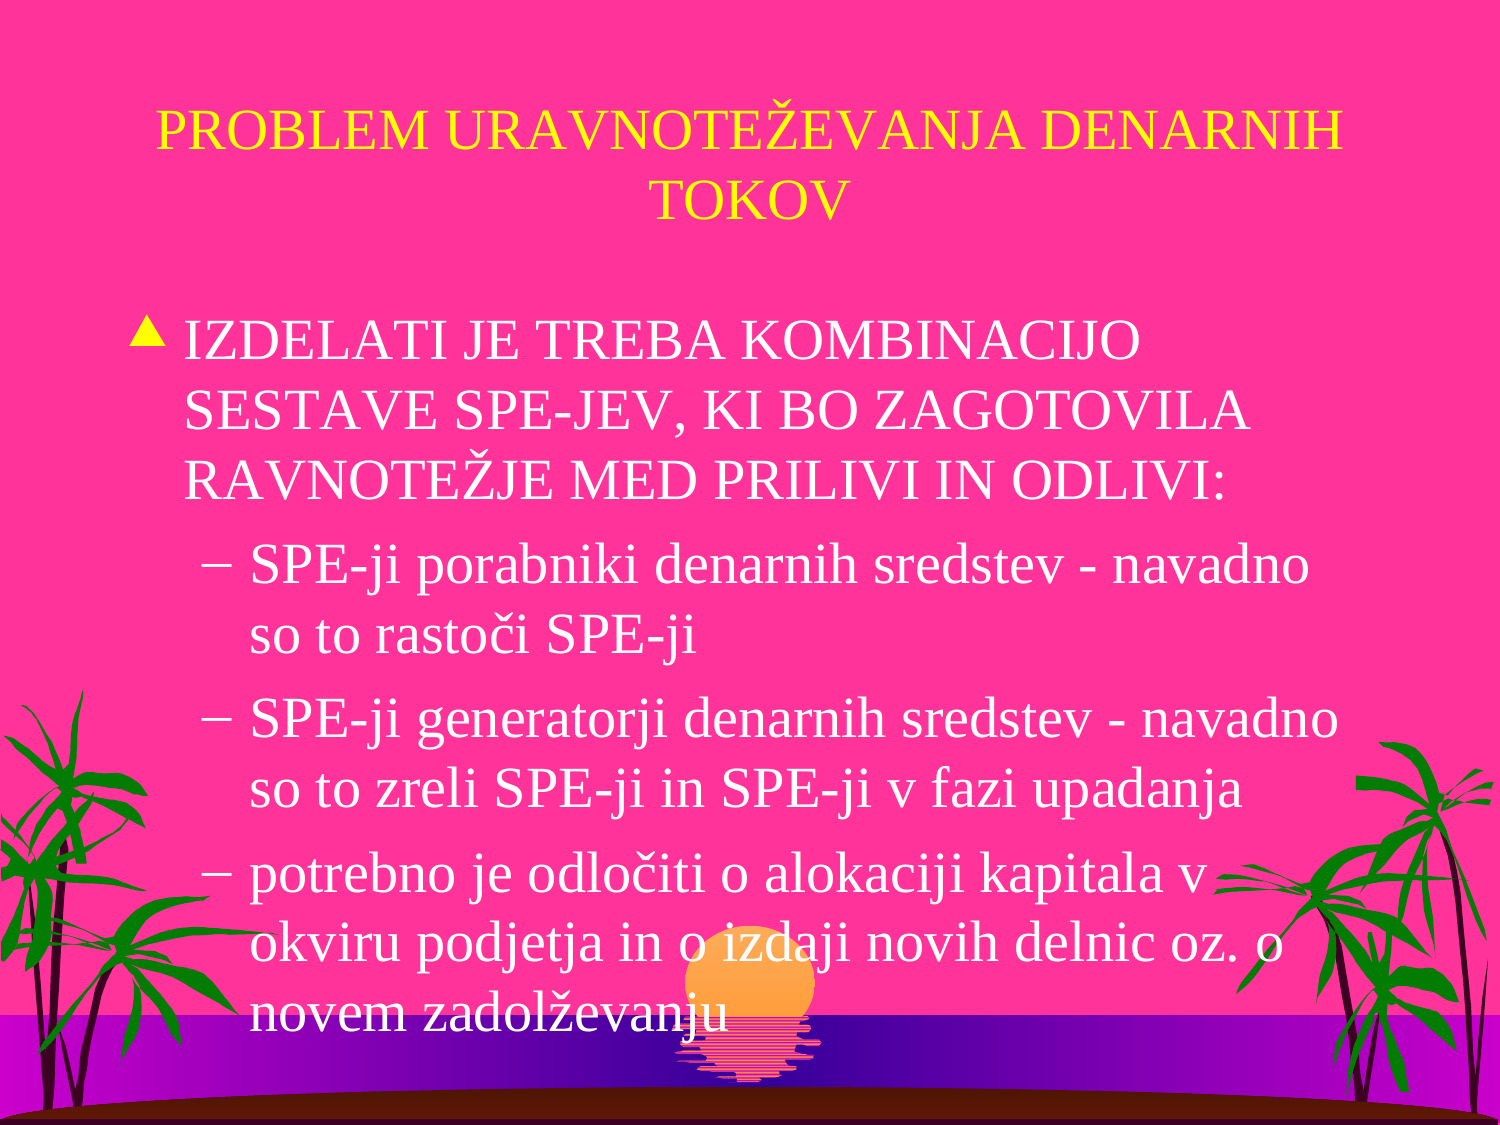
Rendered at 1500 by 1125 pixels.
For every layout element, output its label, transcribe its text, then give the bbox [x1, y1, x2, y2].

list IZDELATI JE TREBA KOMBINACIJO SESTAVE SPE-JEV, KI BO ZAGOTOVILA RAVNOTEŽJE MED PRILIVI IN ODLIVI: SPE-ji porabniki denarnih sredstev - navadno so to rastoči SPE-ji SPE-ji generatorji denarnih sredstev - navadno so to zreli SPE-ji in SPE-ji v fazi upadanja potrebno je odločiti o alokaciji kapitala v okviru podjetja in o izdaji novih delnic oz. o novem zadolževanju [112, 293, 1388, 1053]
picture [674, 1053, 814, 1083]
title PROBLEM URAVNOTEŽEVANJA DENARNIH TOKOV [112, 65, 1388, 257]
